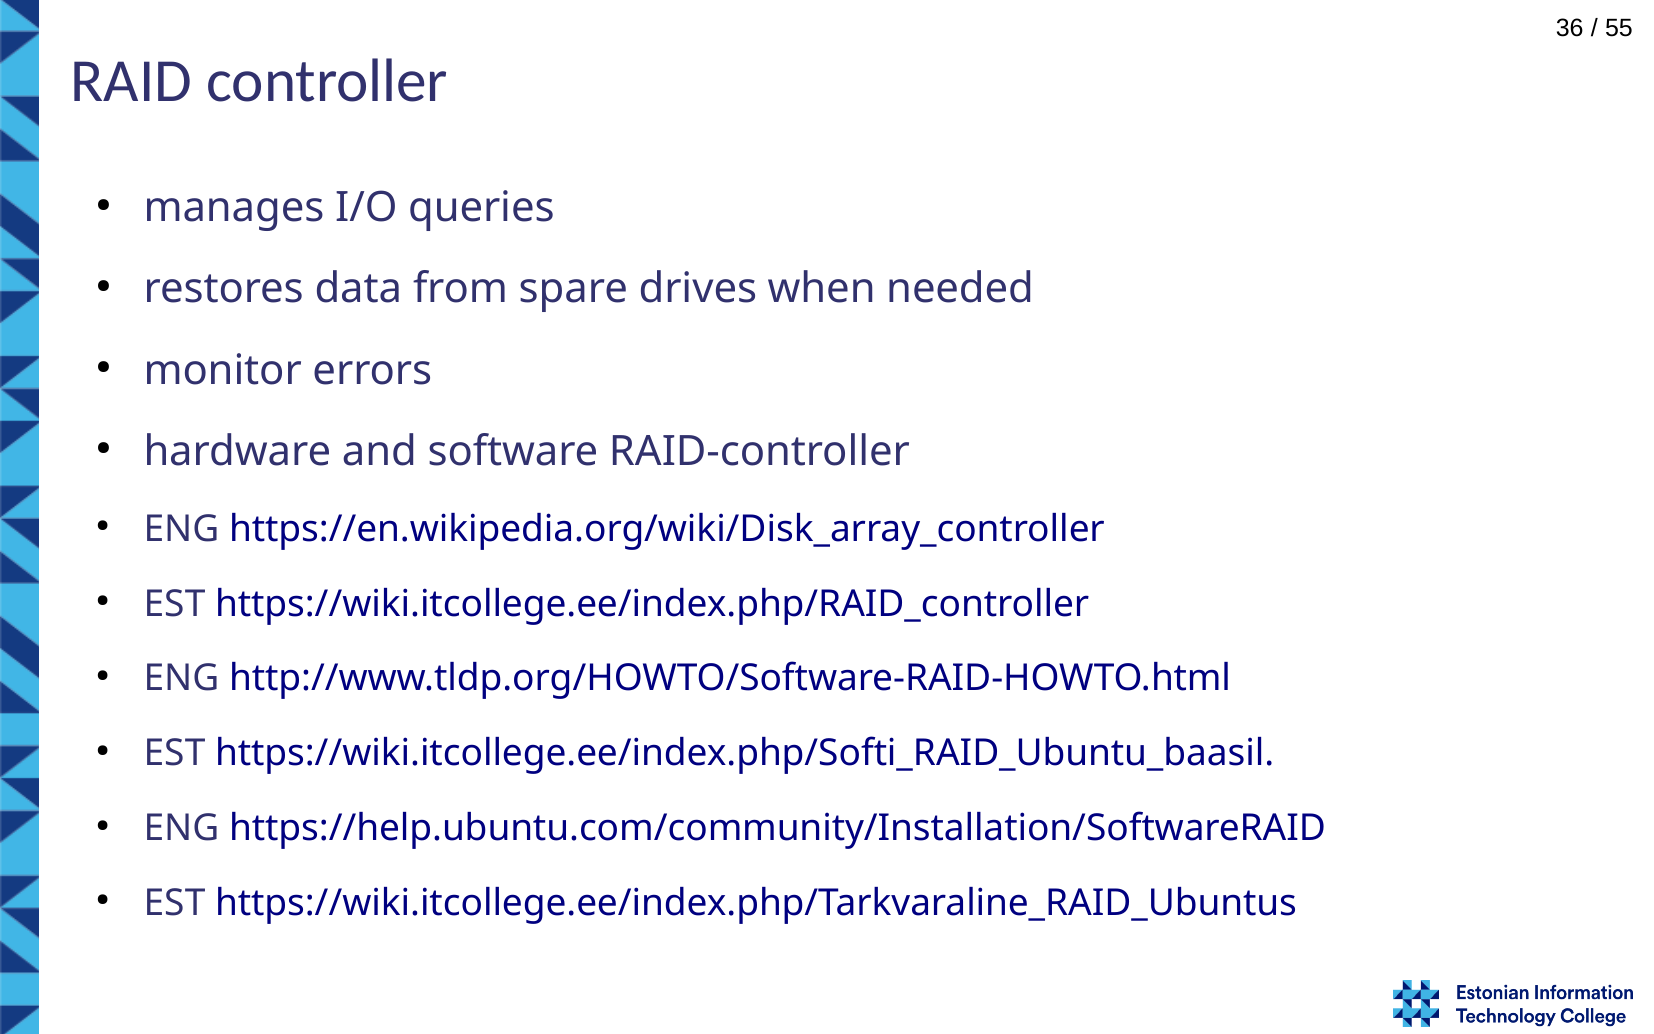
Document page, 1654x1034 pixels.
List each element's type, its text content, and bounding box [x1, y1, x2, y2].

title RAID controller [70, 41, 1630, 130]
picture [1393, 980, 1633, 1027]
list manages I/O queries restores data from spare drives when needed monitor errors hardware and software RAID-controller ENG https://en.wikipedia.org/wiki/Disk_array_controller EST https://wiki.itcollege.ee/index.php/RAID_controller ENG http://www.tldp.org/HOWTO/Software-RAID-HOWTO.html EST https://wiki.itcollege.ee/index.php/Softi_RAID_Ubuntu_baasil. ENG https://help.ubuntu.com/community/Installation/SoftwareRAID EST https://wiki.itcollege.ee/index.php/Tarkvaraline_RAID_Ubuntus [80, 177, 1536, 934]
